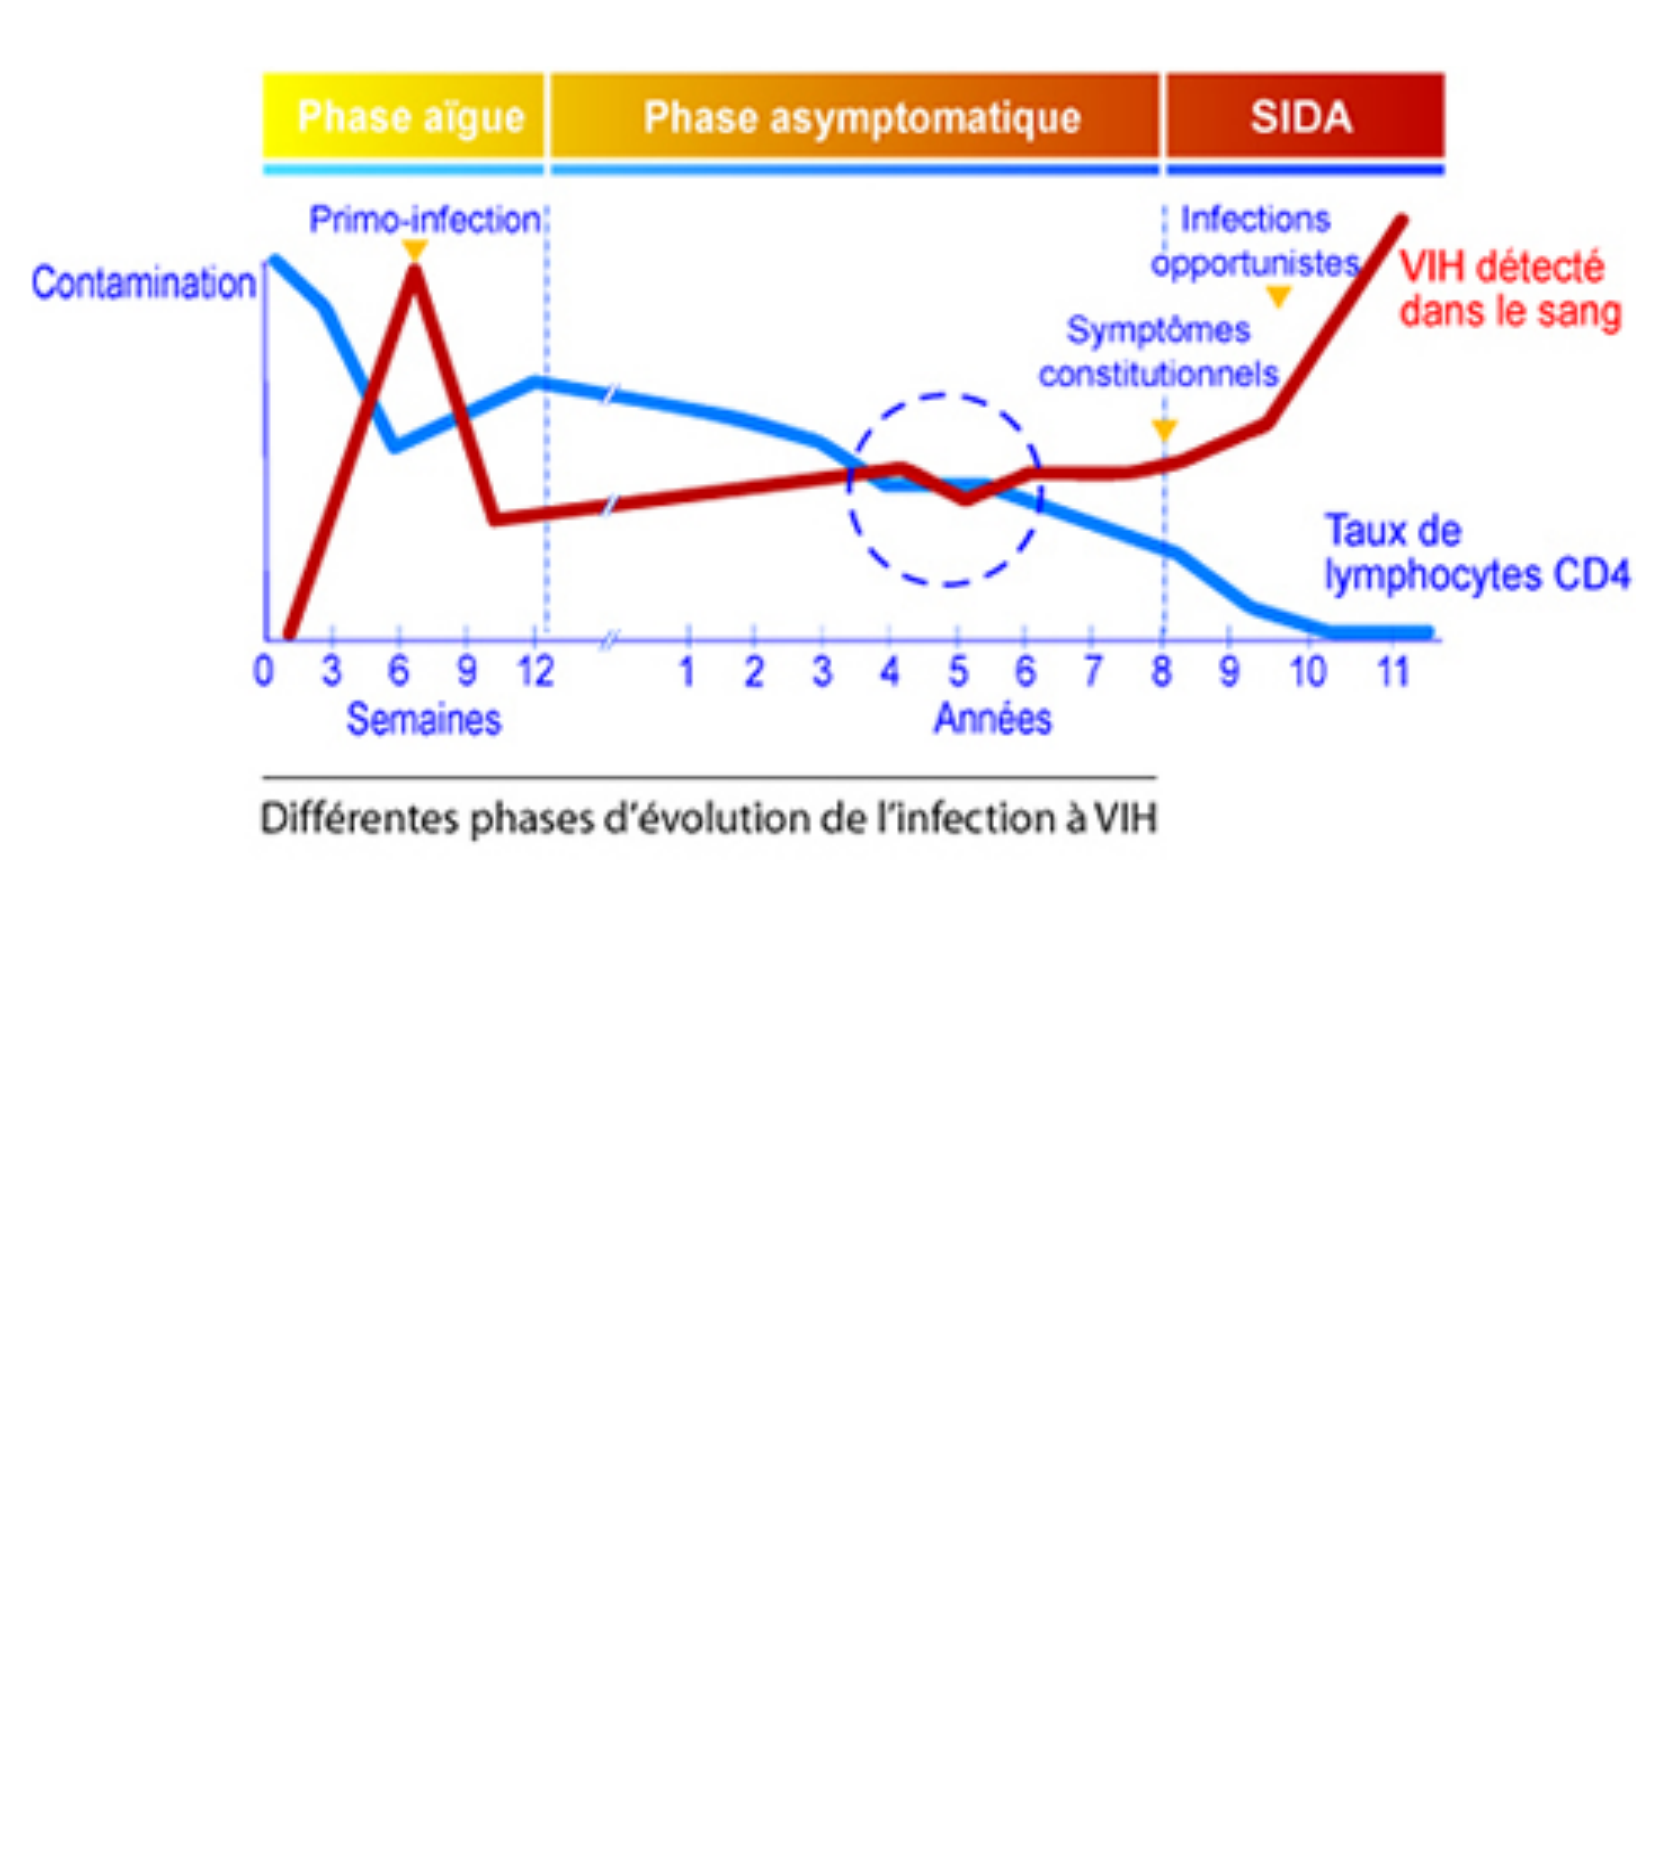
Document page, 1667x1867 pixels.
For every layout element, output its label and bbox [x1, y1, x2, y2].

picture [31, 66, 1636, 907]
